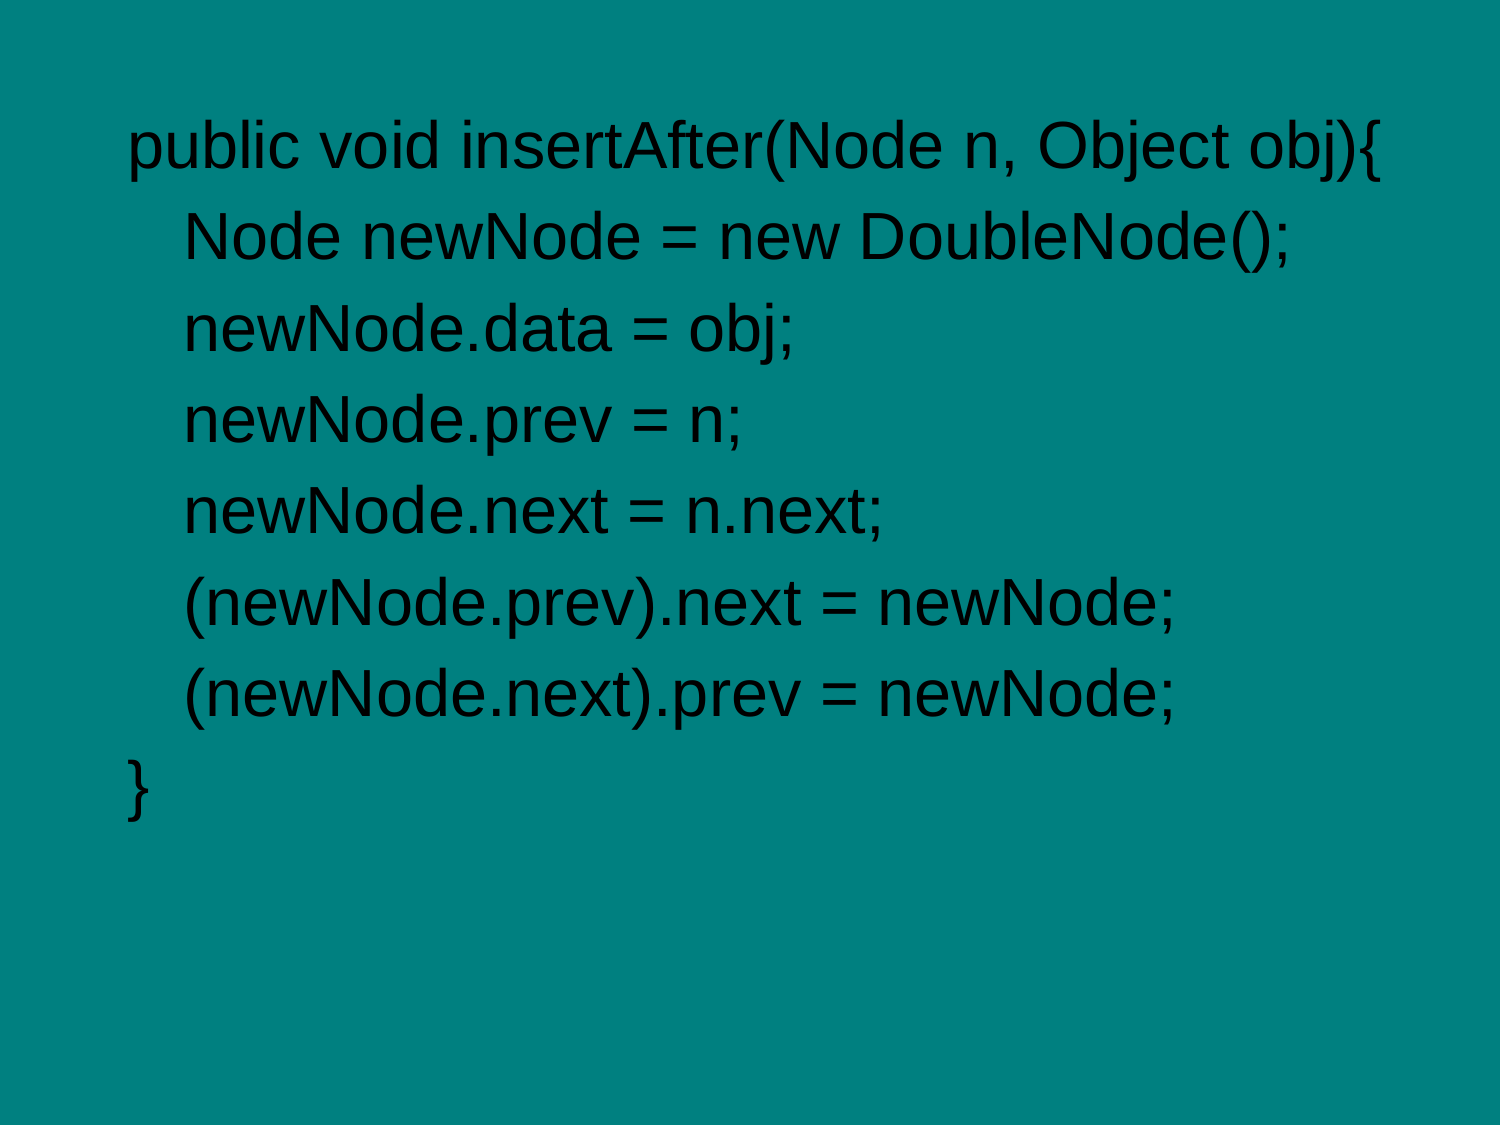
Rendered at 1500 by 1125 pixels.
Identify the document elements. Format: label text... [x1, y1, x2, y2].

list public void insertAfter(Node n, Object obj){ Node newNode = new DoubleNode(); newNode.data = obj; newNode.prev = n; newNode.next = n.next; (newNode.prev).next = newNode; (newNode.next).prev = newNode; } [112, 99, 1463, 1001]
